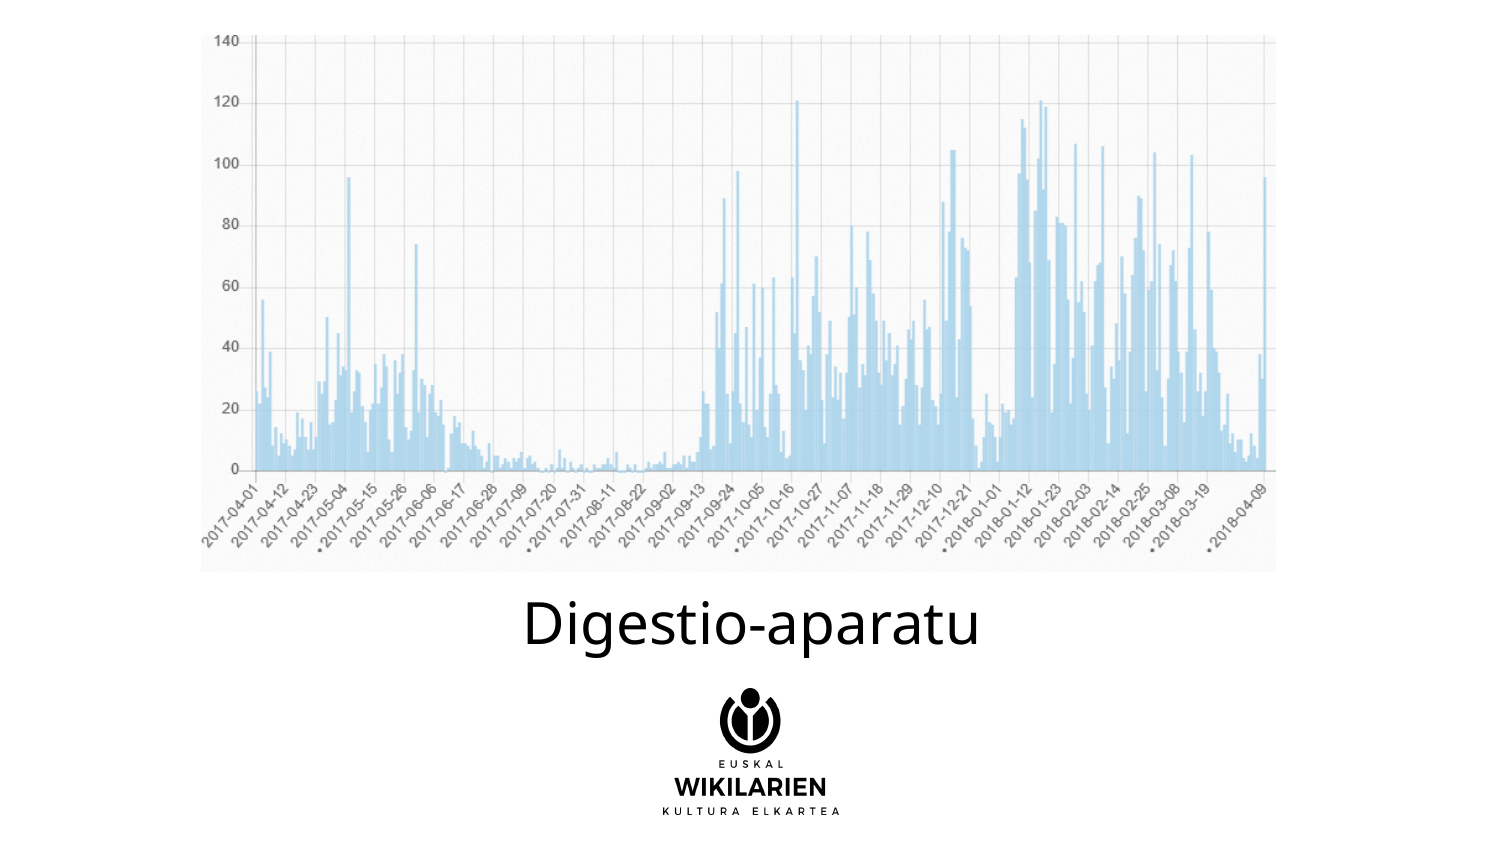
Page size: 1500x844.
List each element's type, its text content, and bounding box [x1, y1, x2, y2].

picture [201, 35, 1276, 572]
subtitle Digestio-aparatu [118, 533, 1386, 709]
picture [663, 709, 839, 815]
